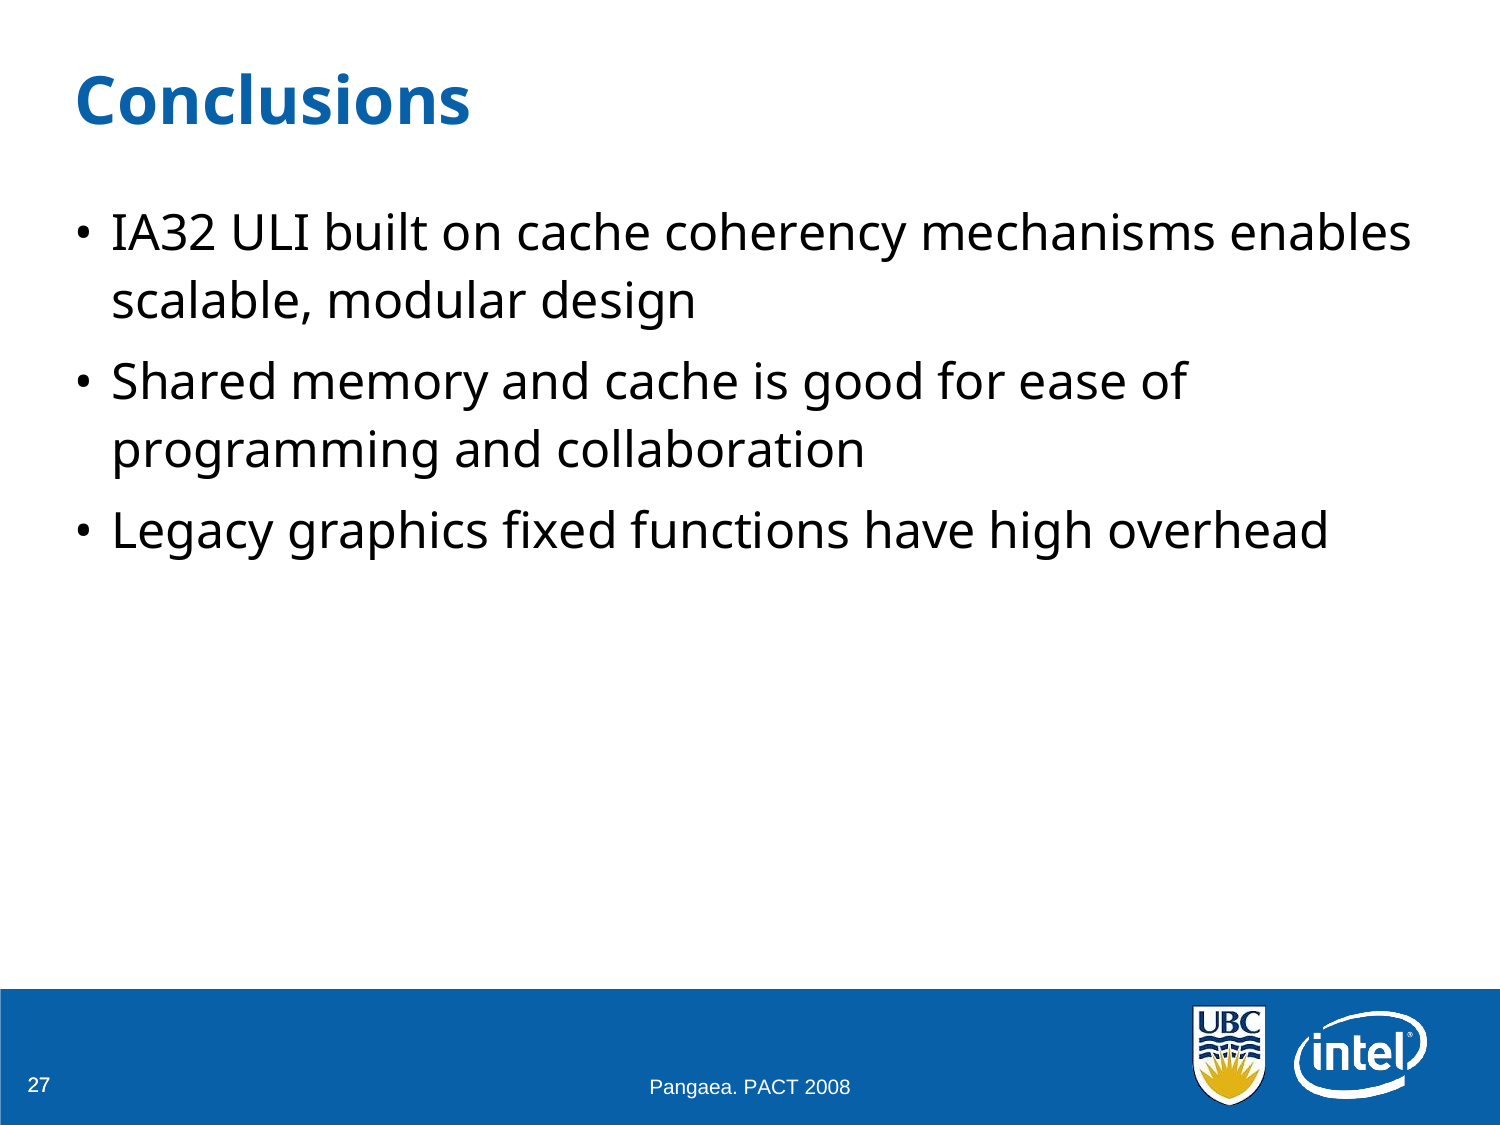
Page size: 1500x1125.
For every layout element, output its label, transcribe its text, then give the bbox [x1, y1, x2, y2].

list IA32 ULI built on cache coherency mechanisms enables scalable, modular design Shared memory and cache is good for ease of programming and collaboration Legacy graphics fixed functions have high overhead [74, 197, 1427, 992]
title Conclusions [74, 25, 1427, 172]
picture [1192, 1005, 1266, 1106]
picture [1294, 1011, 1427, 1099]
